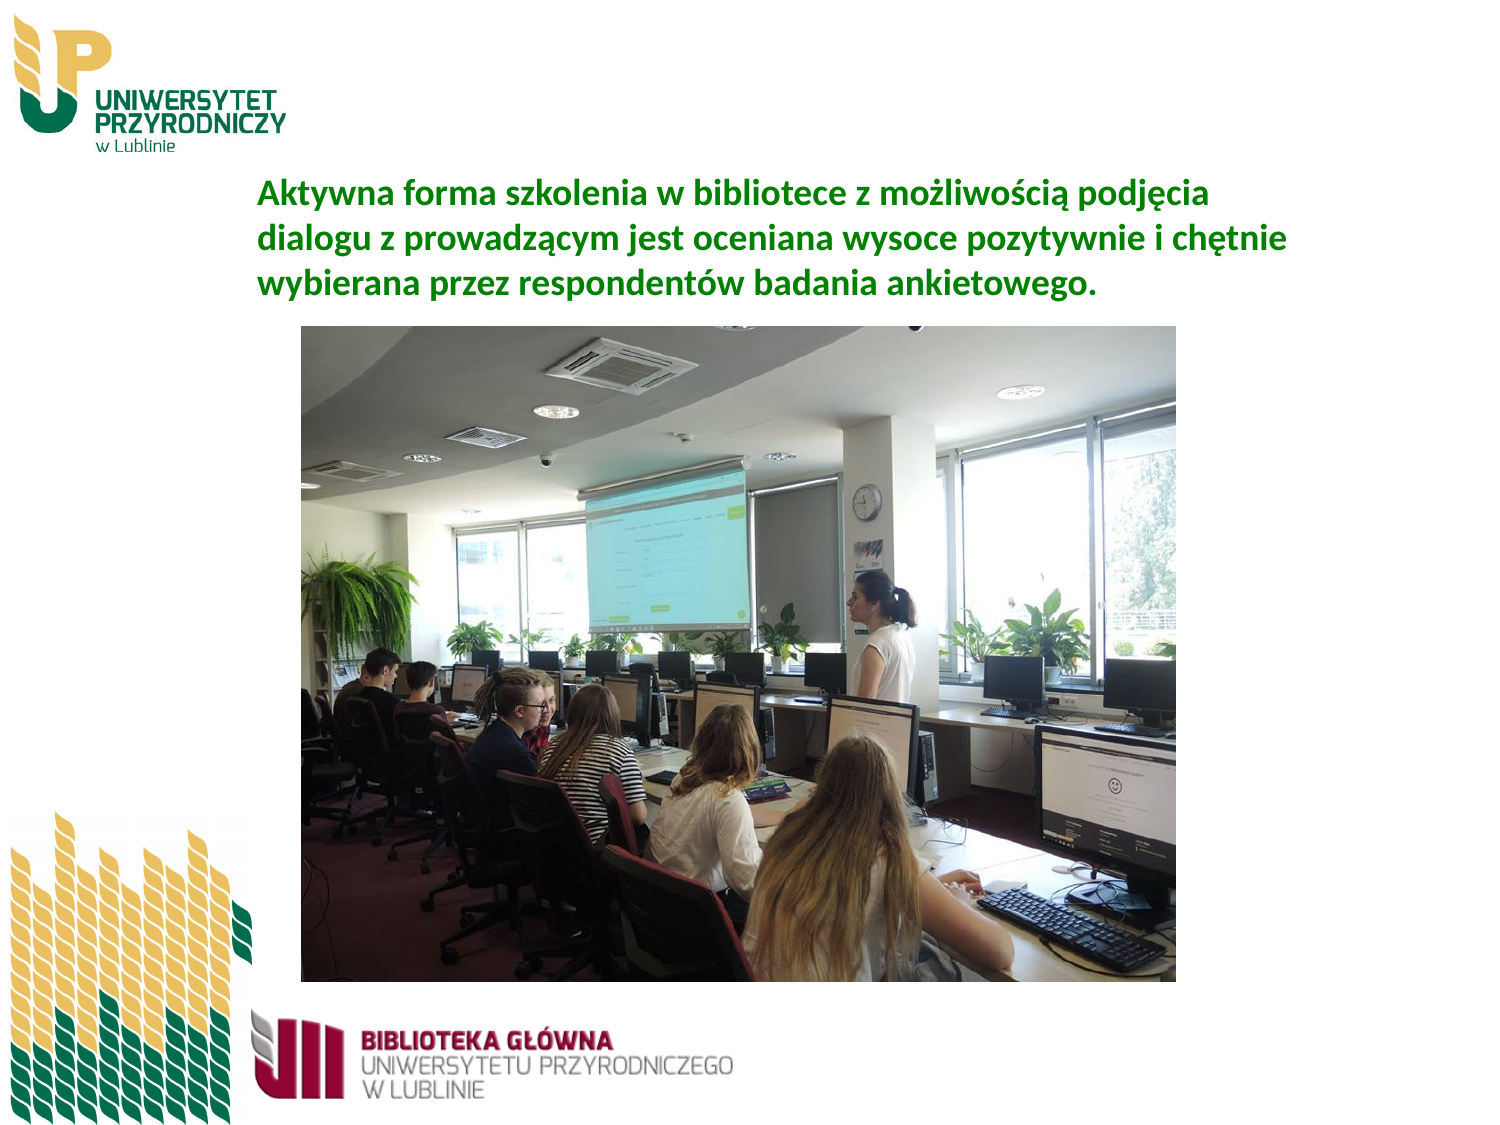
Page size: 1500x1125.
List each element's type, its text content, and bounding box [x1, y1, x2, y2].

picture [14, 0, 1043, 152]
text_box Aktywna forma szkolenia w bibliotece z możliwością podjęcia dialogu z prowadzącym jest oceniana wysoce pozytywnie i chętnie wybierana przez respondentów badania ankietowego. [242, 160, 1306, 312]
picture [301, 326, 1176, 982]
picture [9, 811, 739, 1125]
